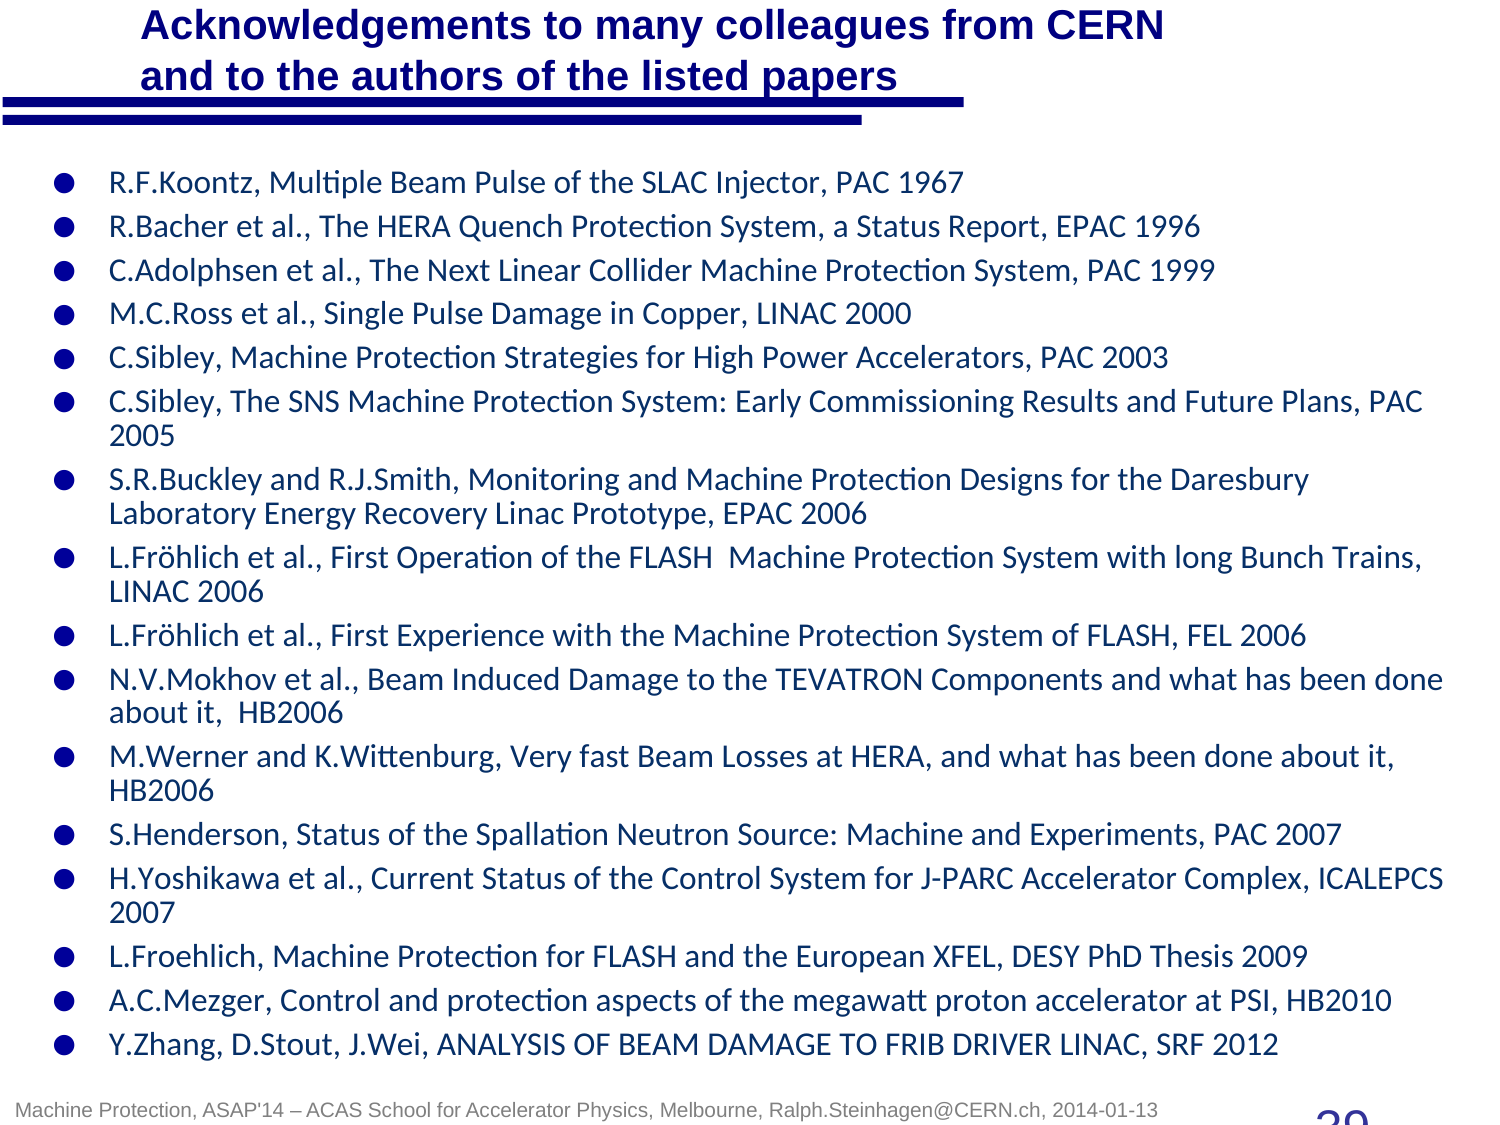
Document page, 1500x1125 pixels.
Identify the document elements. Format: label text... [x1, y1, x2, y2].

slide_number <number> [1299, 1087, 1500, 1125]
title Acknowledgements to many colleagues from CERN and to the authors of the listed papers [125, 0, 1500, 97]
list R.F.Koontz, Multiple Beam Pulse of the SLAC Injector, PAC 1967 R.Bacher et al., The HERA Quench Protection System, a Status Report, EPAC 1996 C.Adolphsen et al., The Next Linear Collider Machine Protection System, PAC 1999 M.C.Ross et al., Single Pulse Damage in Copper, LINAC 2000 C.Sibley, Machine Protection Strategies for High Power Accelerators, PAC 2003 C.Sibley, The SNS Machine Protection System: Early Commissioning Results and Future Plans, PAC 2005 S.R.Buckley and R.J.Smith, Monitoring and Machine Protection Designs for the Daresbury Laboratory Energy Recovery Linac Prototype, EPAC 2006 L.Fröhlich et al., First Operation of the FLASH Machine Protection System with long Bunch Trains, LINAC 2006 L.Fröhlich et al., First Experience with the Machine Protection System of FLASH, FEL 2006 N.V.Mokhov et al., Beam Induced Damage to the TEVATRON Components and what has been done about it, HB2006 M.Werner and K.Wittenburg, Very fast Beam Losses at HERA, and what has been done about it, HB2006 S.Henderson, Status of the Spallation Neutron Source: Machine and Experiments, PAC 2007 H.Yoshikawa et al., Current Status of the Control System for J-PARC Accelerator Complex, ICALEPCS 2007 L.Froehlich, Machine Protection for FLASH and the European XFEL, DESY PhD Thesis 2009 A.C.Mezger, Control and protection aspects of the megawatt proton accelerator at PSI, HB2010 Y.Zhang, D.Stout, J.Wei, ANALYSIS OF BEAM DAMAGE TO FRIB DRIVER LINAC, SRF 2012 [37, 158, 1463, 1050]
